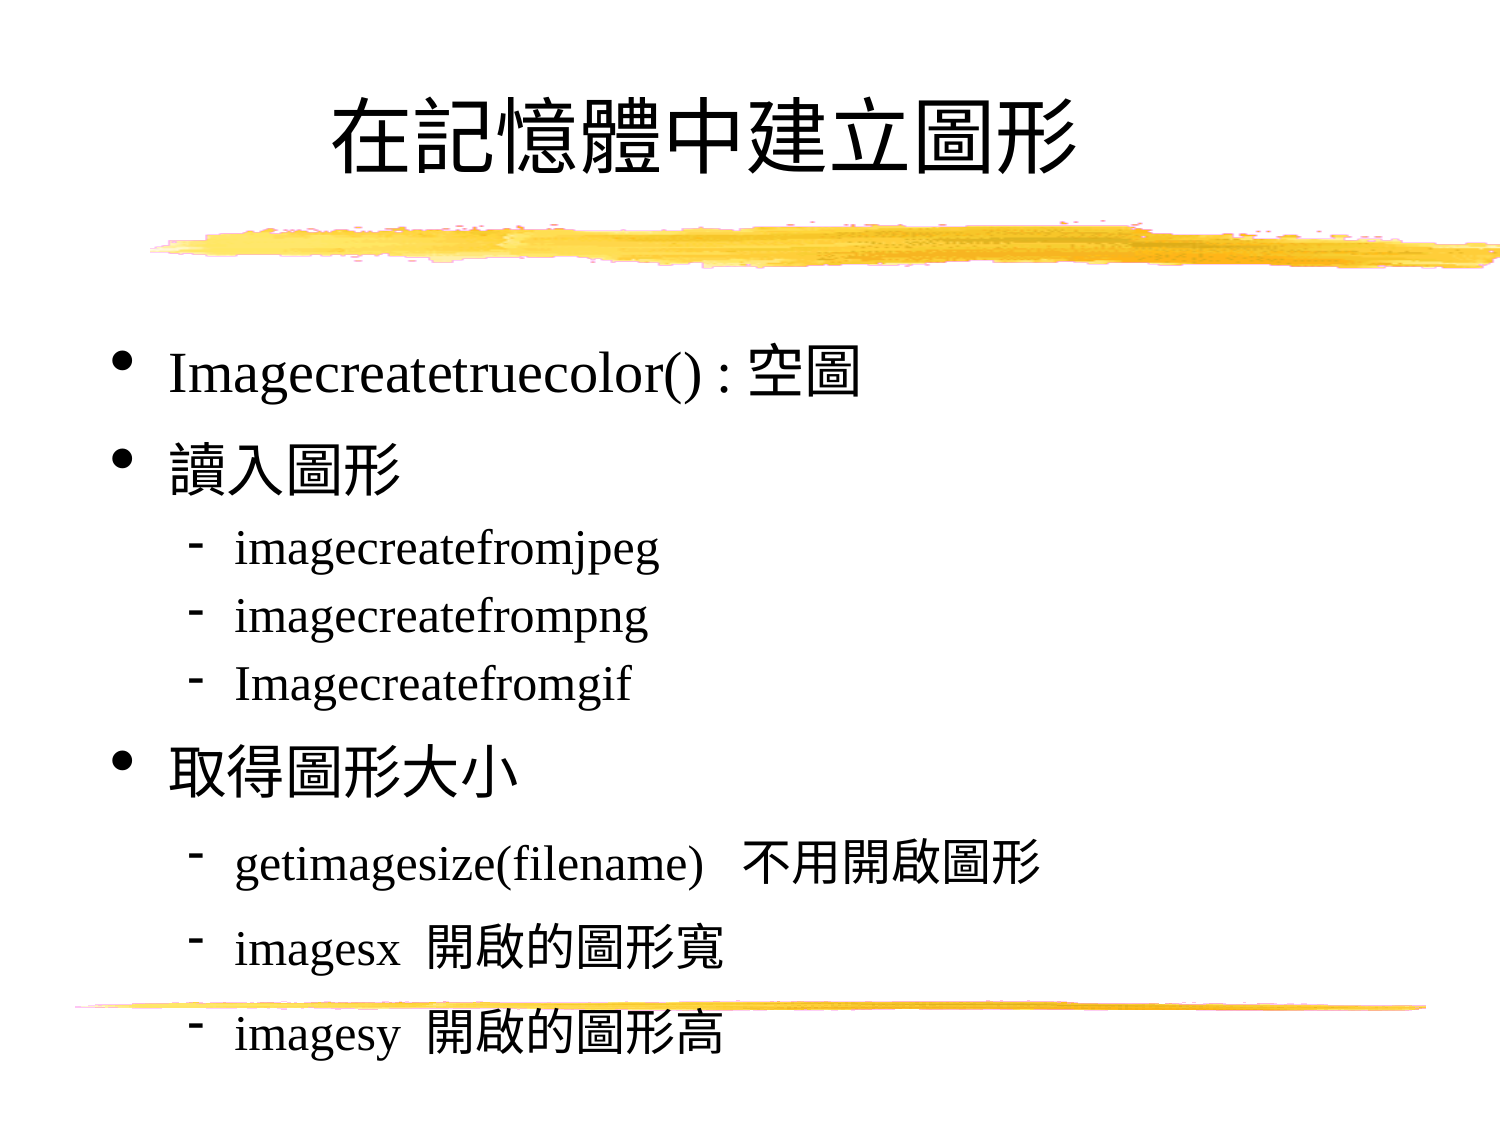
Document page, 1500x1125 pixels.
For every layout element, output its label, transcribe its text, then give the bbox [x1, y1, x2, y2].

picture [1388, 999, 1426, 1013]
picture [75, 999, 112, 1013]
picture [150, 215, 1500, 279]
list Imagecreatetruecolor() :空圖 讀入圖形 imagecreatefromjpeg imagecreatefrompng Imagecreatefromgif 取得圖形大小 getimagesize(filename) 不用開啟圖形 imagesx 開啟的圖形寬 imagesy 開啟的圖形高 [112, 324, 1388, 1068]
title 在記憶體中建立圖形 [66, 37, 1342, 225]
